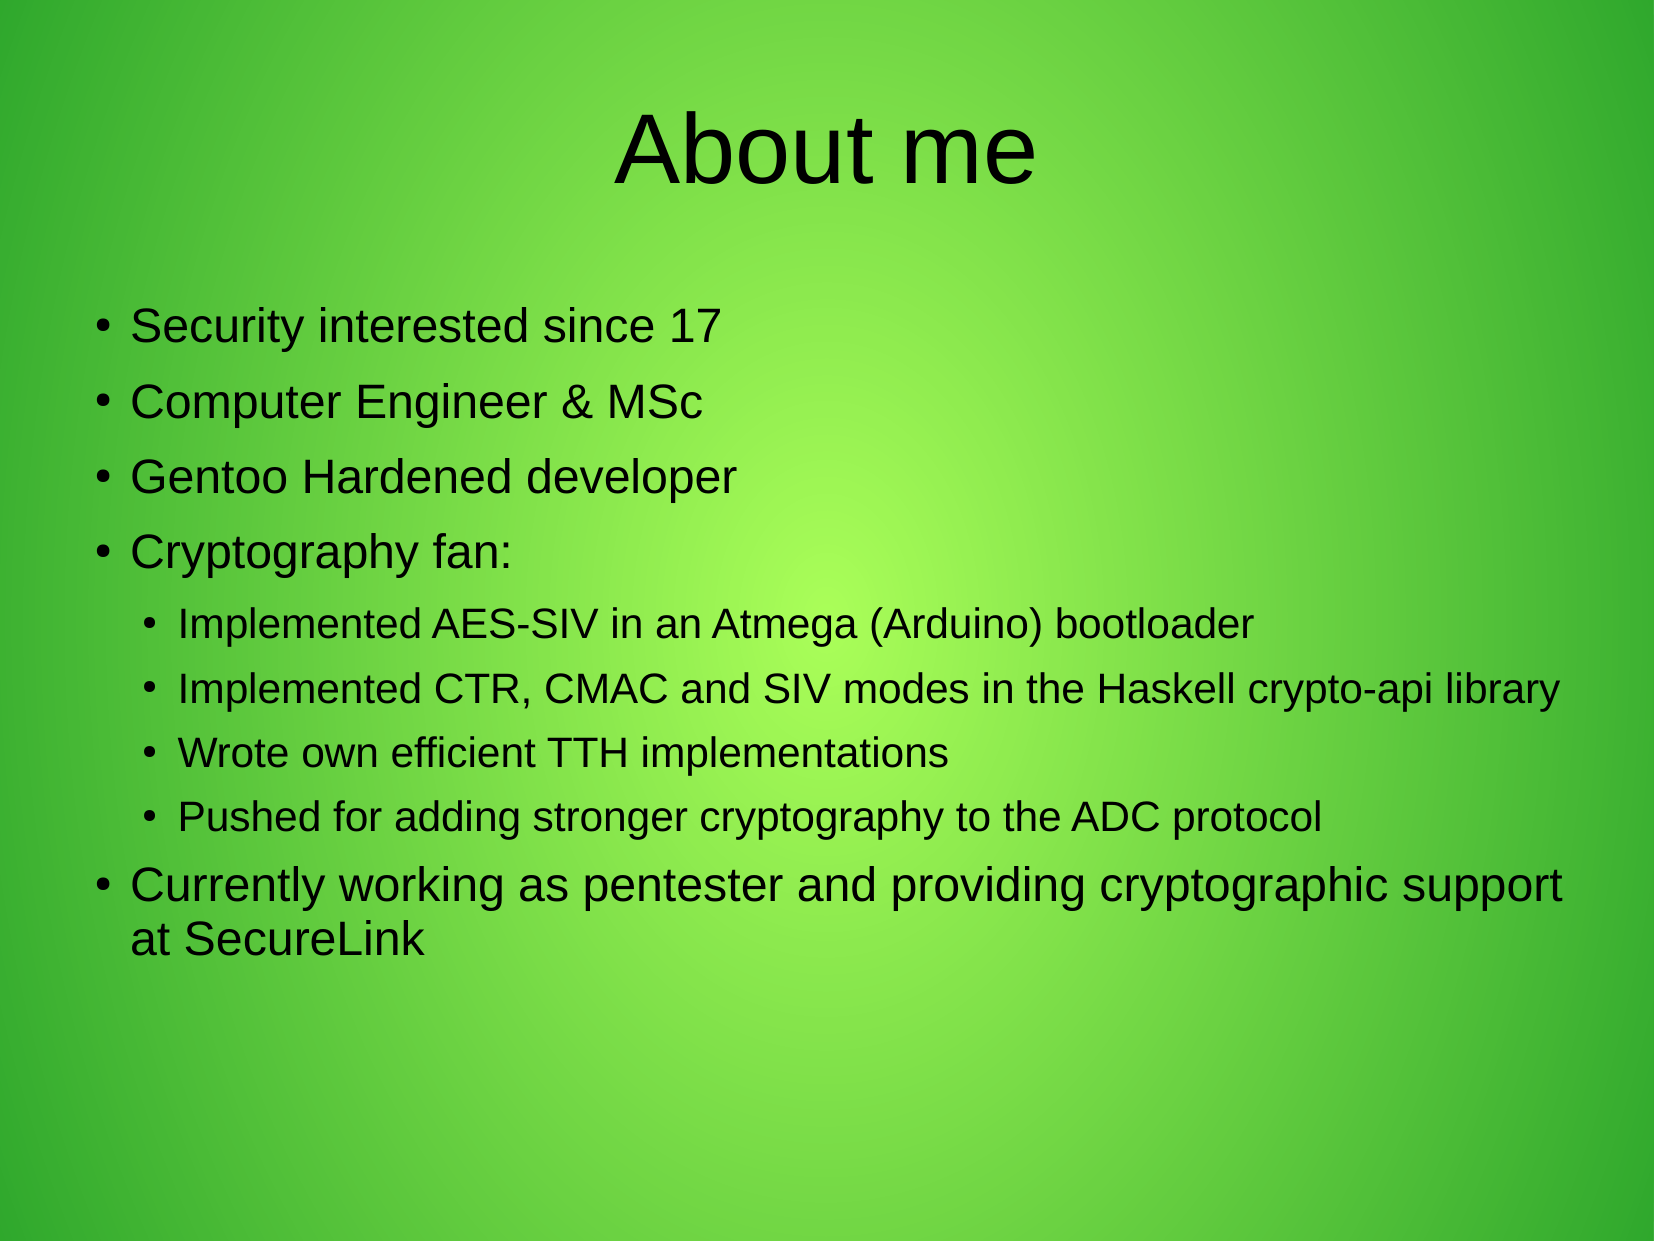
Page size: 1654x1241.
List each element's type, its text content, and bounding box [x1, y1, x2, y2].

list Security interested since 17 Computer Engineer & MSc Gentoo Hardened developer Cryptography fan: Implemented AES-SIV in an Atmega (Arduino) bootloader Implemented CTR, CMAC and SIV modes in the Haskell crypto-api library Wrote own efficient TTH implementations Pushed for adding stronger cryptography to the ADC protocol Currently working as pentester and providing cryptographic support at SecureLink [82, 299, 1571, 1019]
title About me [82, 47, 1571, 252]
